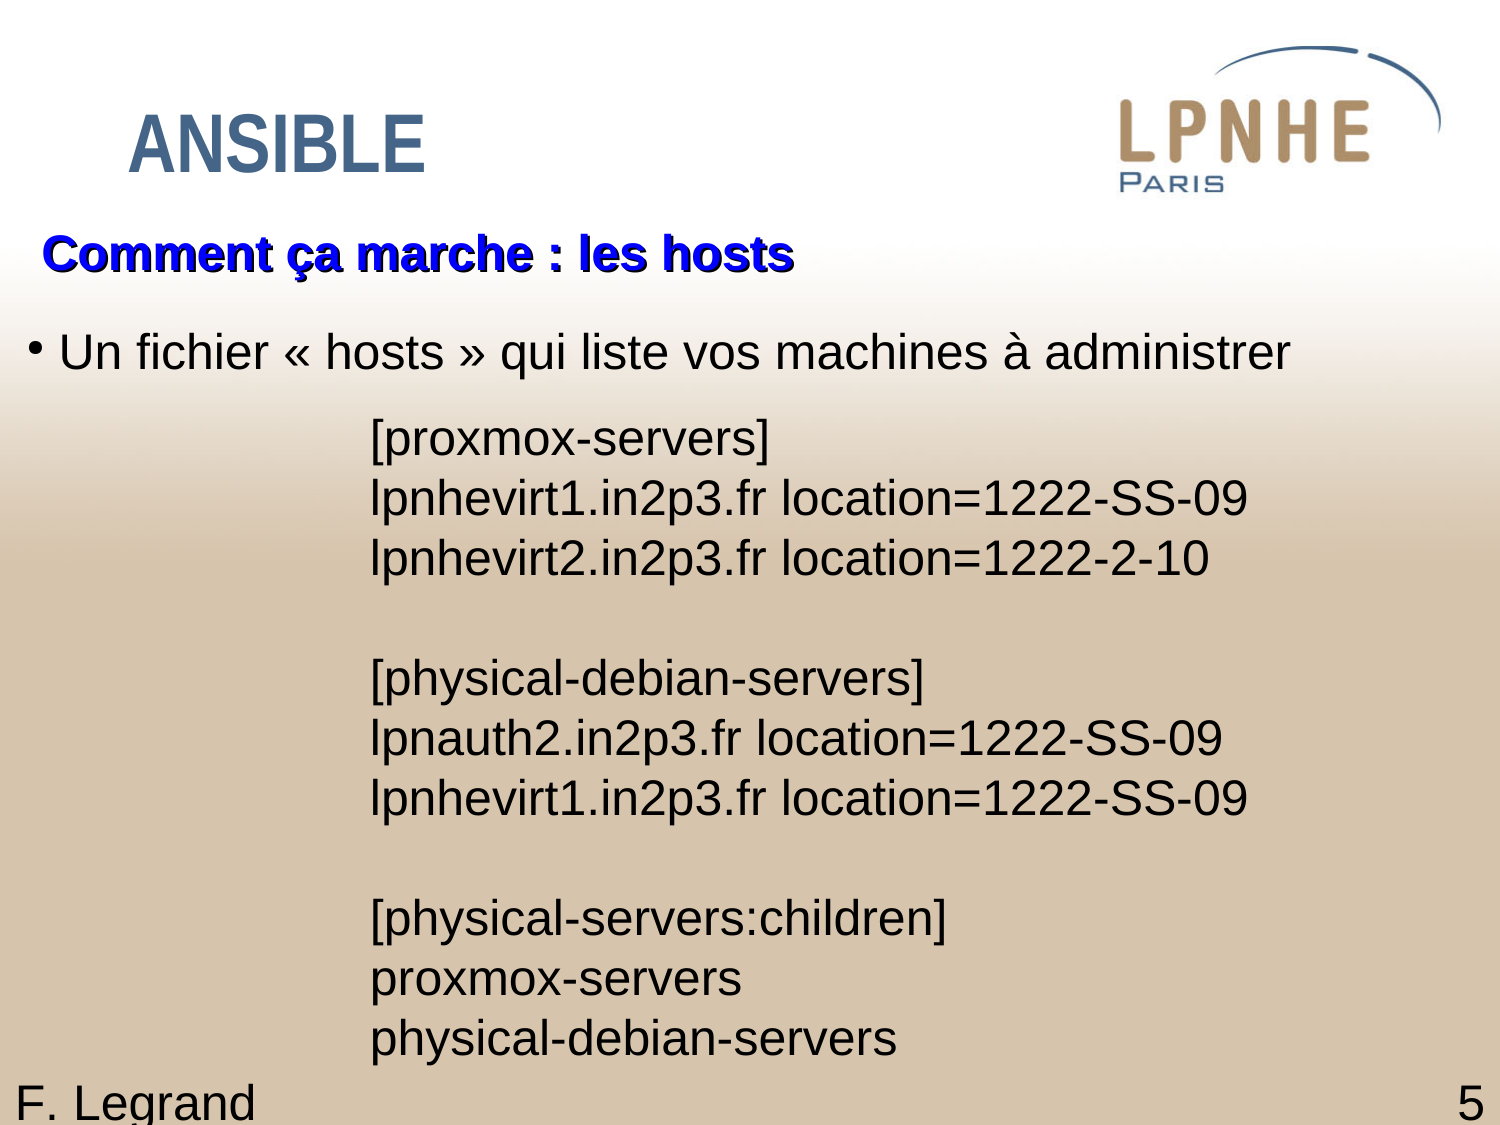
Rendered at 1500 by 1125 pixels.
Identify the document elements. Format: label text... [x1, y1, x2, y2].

picture [0, 0, 1500, 1125]
text_box Comment ça marche : les hosts [26, 212, 839, 288]
picture [135, 1096, 148, 1117]
title ANSIBLE [112, 37, 1375, 241]
text_box [proxmox-servers] lpnhevirt1.in2p3.fr location=1222-SS-09 lpnhevirt2.in2p3.fr location=1222-2-10 [physical-debian-servers] lpnauth2.in2p3.fr location=1222-SS-09 lpnhevirt1.in2p3.fr location=1222-SS-09 [physical-servers:children] proxmox-servers physical-debian-servers [355, 398, 1264, 1125]
text_box Un fichier « hosts » qui liste vos machines à administrer [11, 311, 1477, 447]
